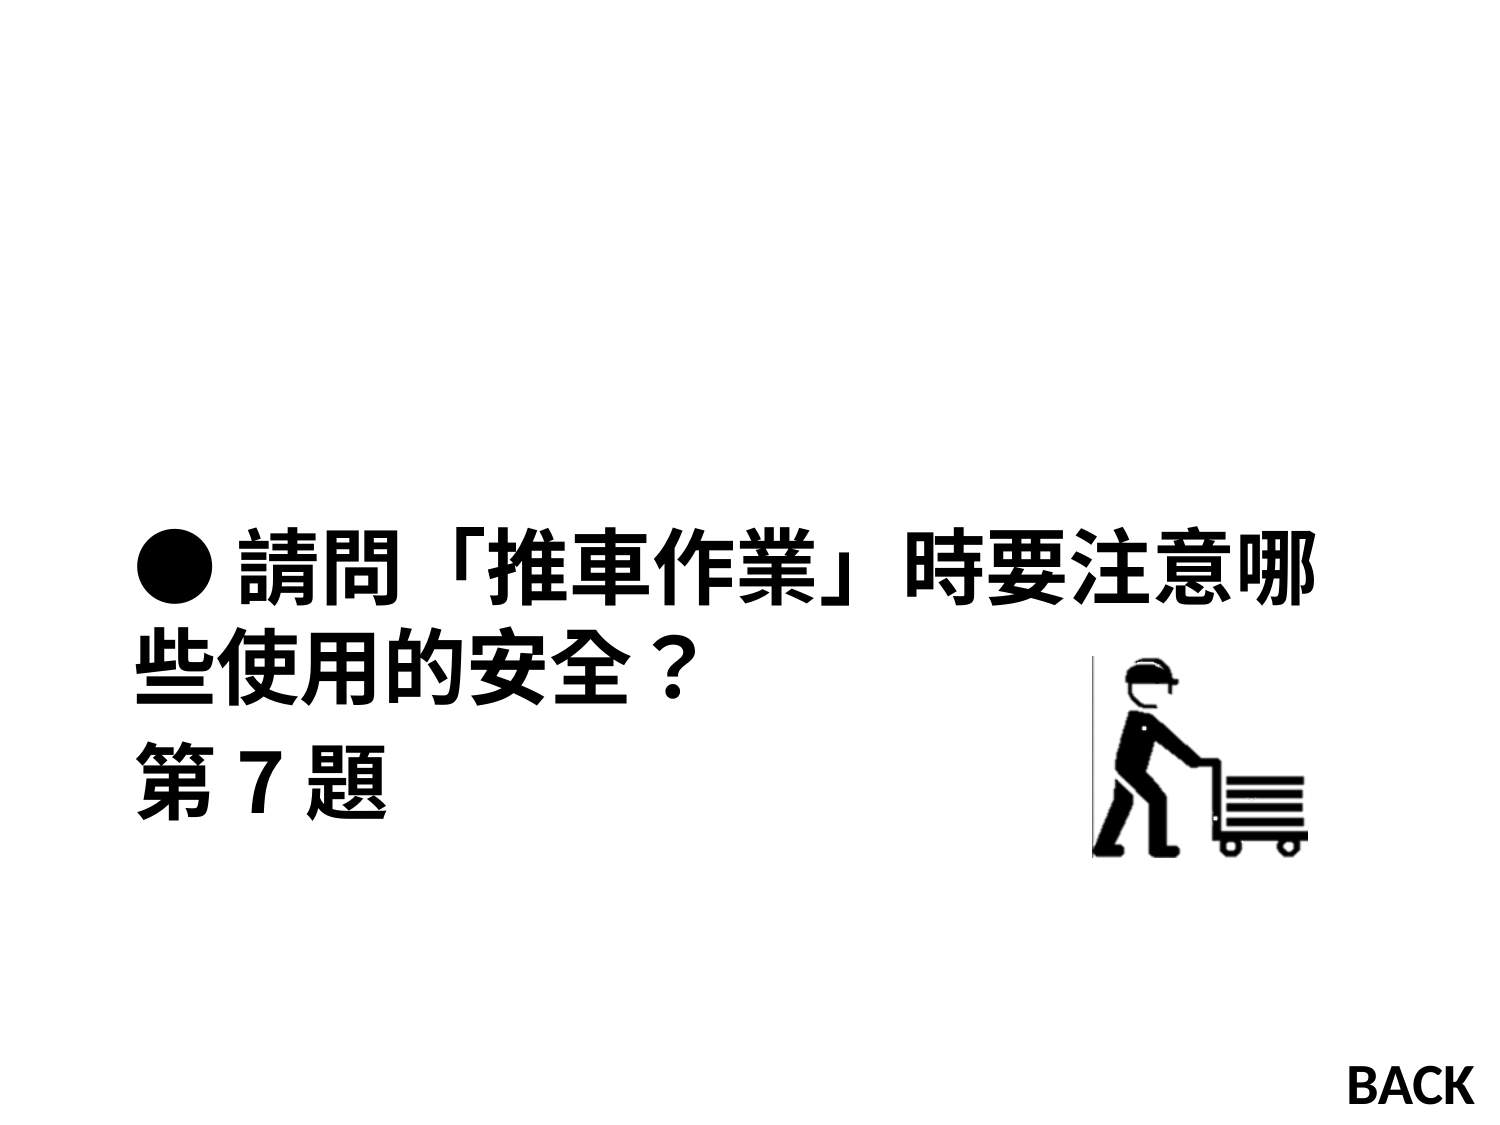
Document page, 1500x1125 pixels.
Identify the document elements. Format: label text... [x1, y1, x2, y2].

list ●請問「推車作業」時要注意哪些使用的安全？ [118, 476, 1394, 723]
text_box BACK [1331, 1039, 1497, 1124]
title 第7題 [118, 723, 1394, 947]
picture [1092, 656, 1308, 858]
